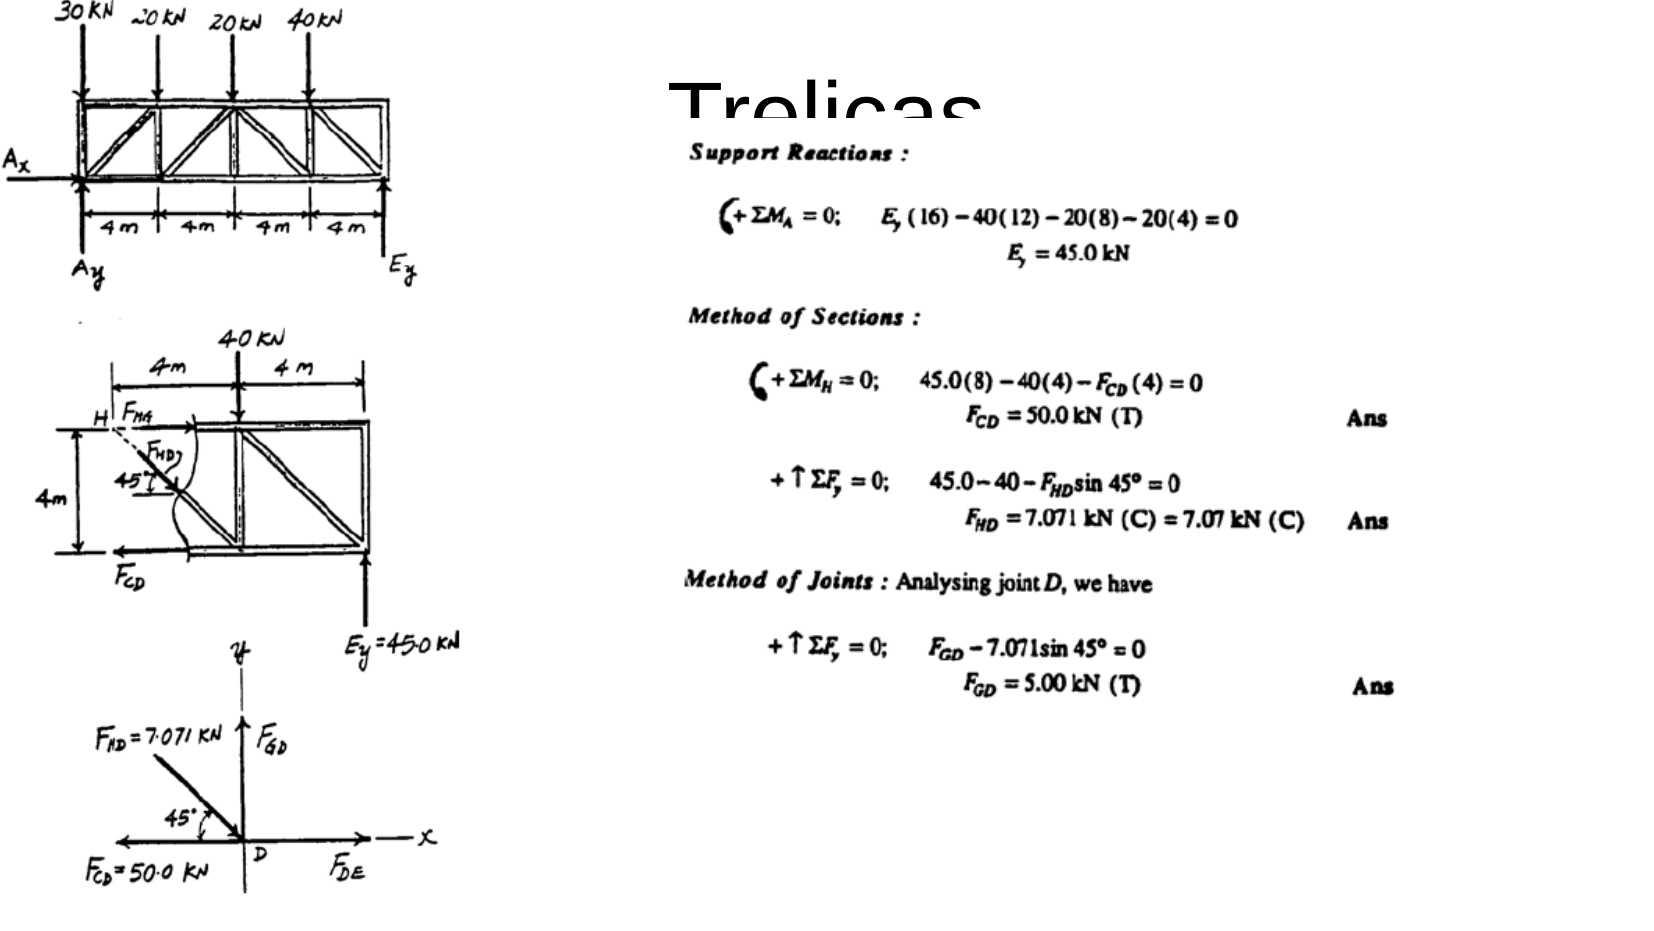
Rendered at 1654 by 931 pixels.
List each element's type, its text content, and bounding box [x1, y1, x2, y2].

picture [0, 0, 522, 931]
title Treliças [522, 37, 1571, 193]
picture [663, 118, 1536, 867]
